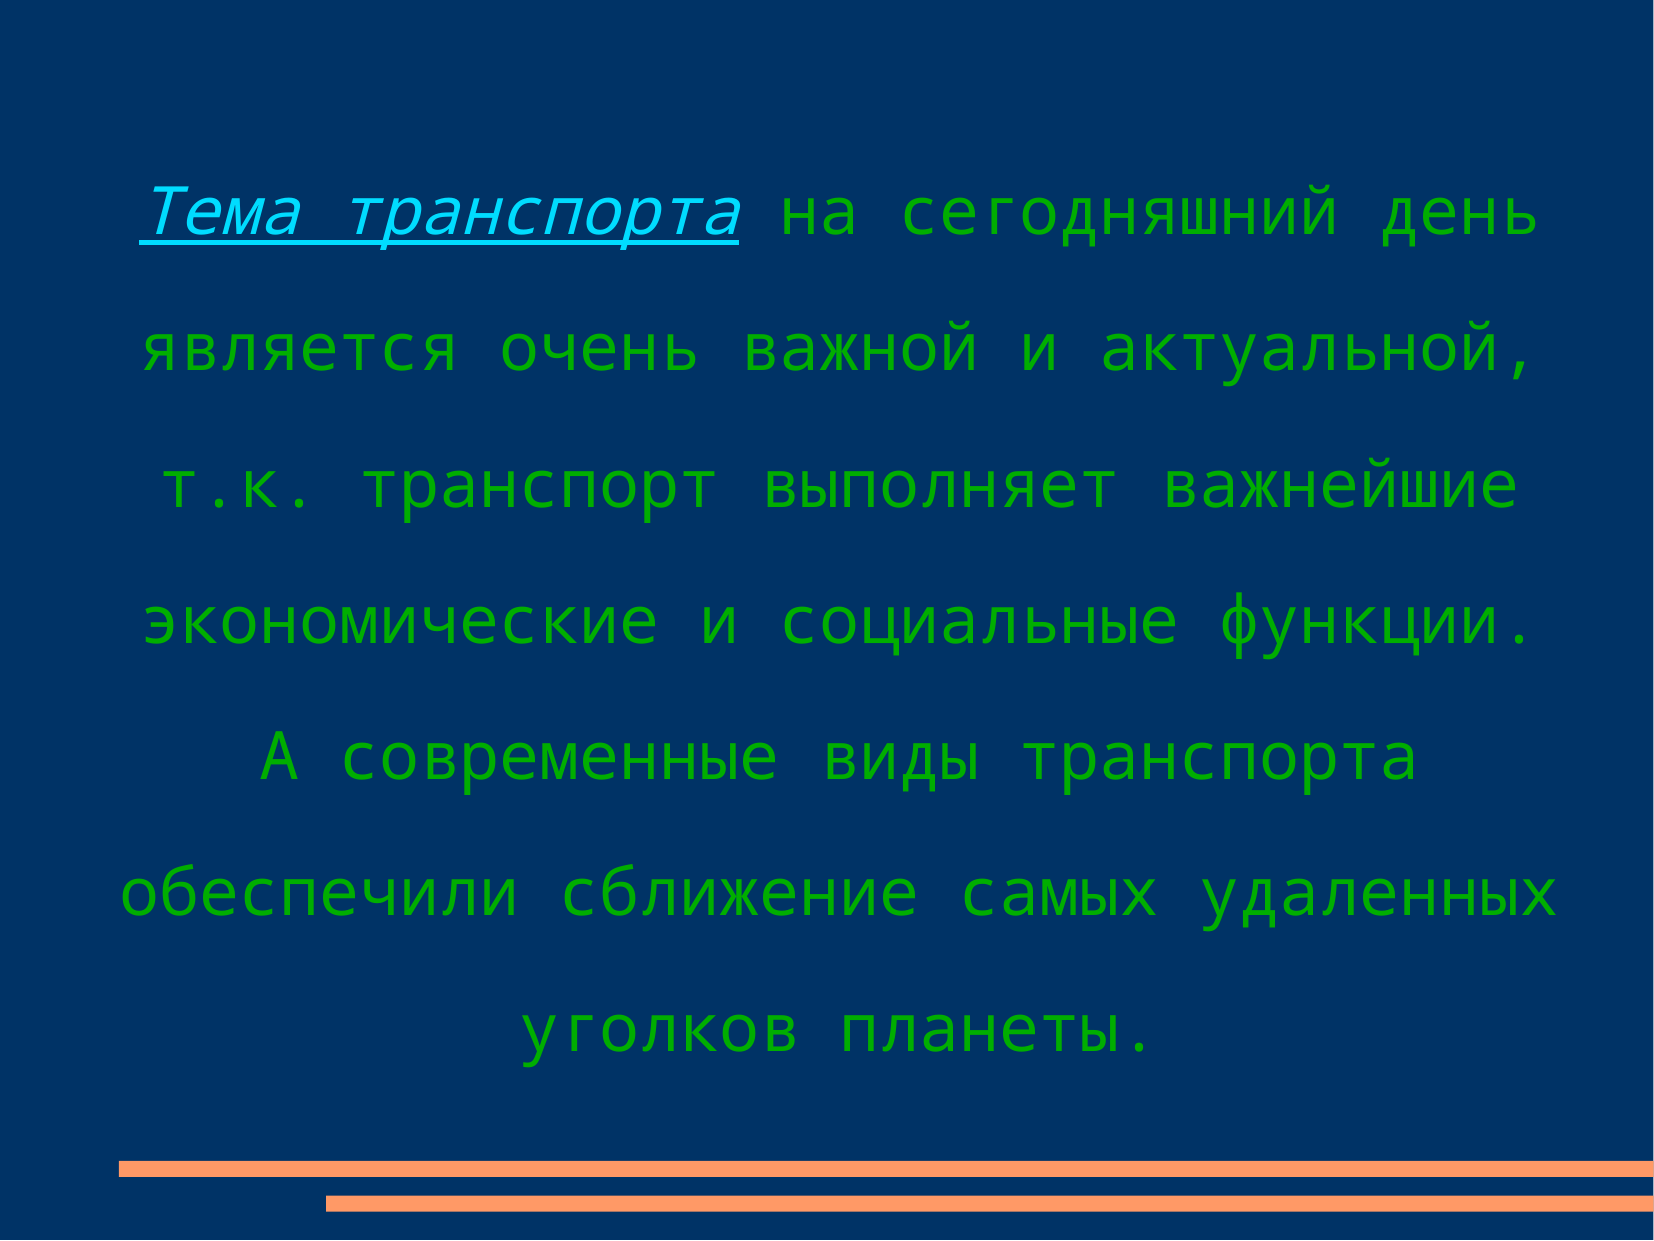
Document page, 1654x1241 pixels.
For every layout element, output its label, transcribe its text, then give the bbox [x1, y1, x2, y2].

list Тема транспорта на сегодняшний день является очень важной и актуальной, т.к. транспорт выполняет важнейшие экономические и социальные функции. А современные виды транспорта обеспечили сближение самых удаленных уголков планеты. [118, 118, 1561, 1133]
